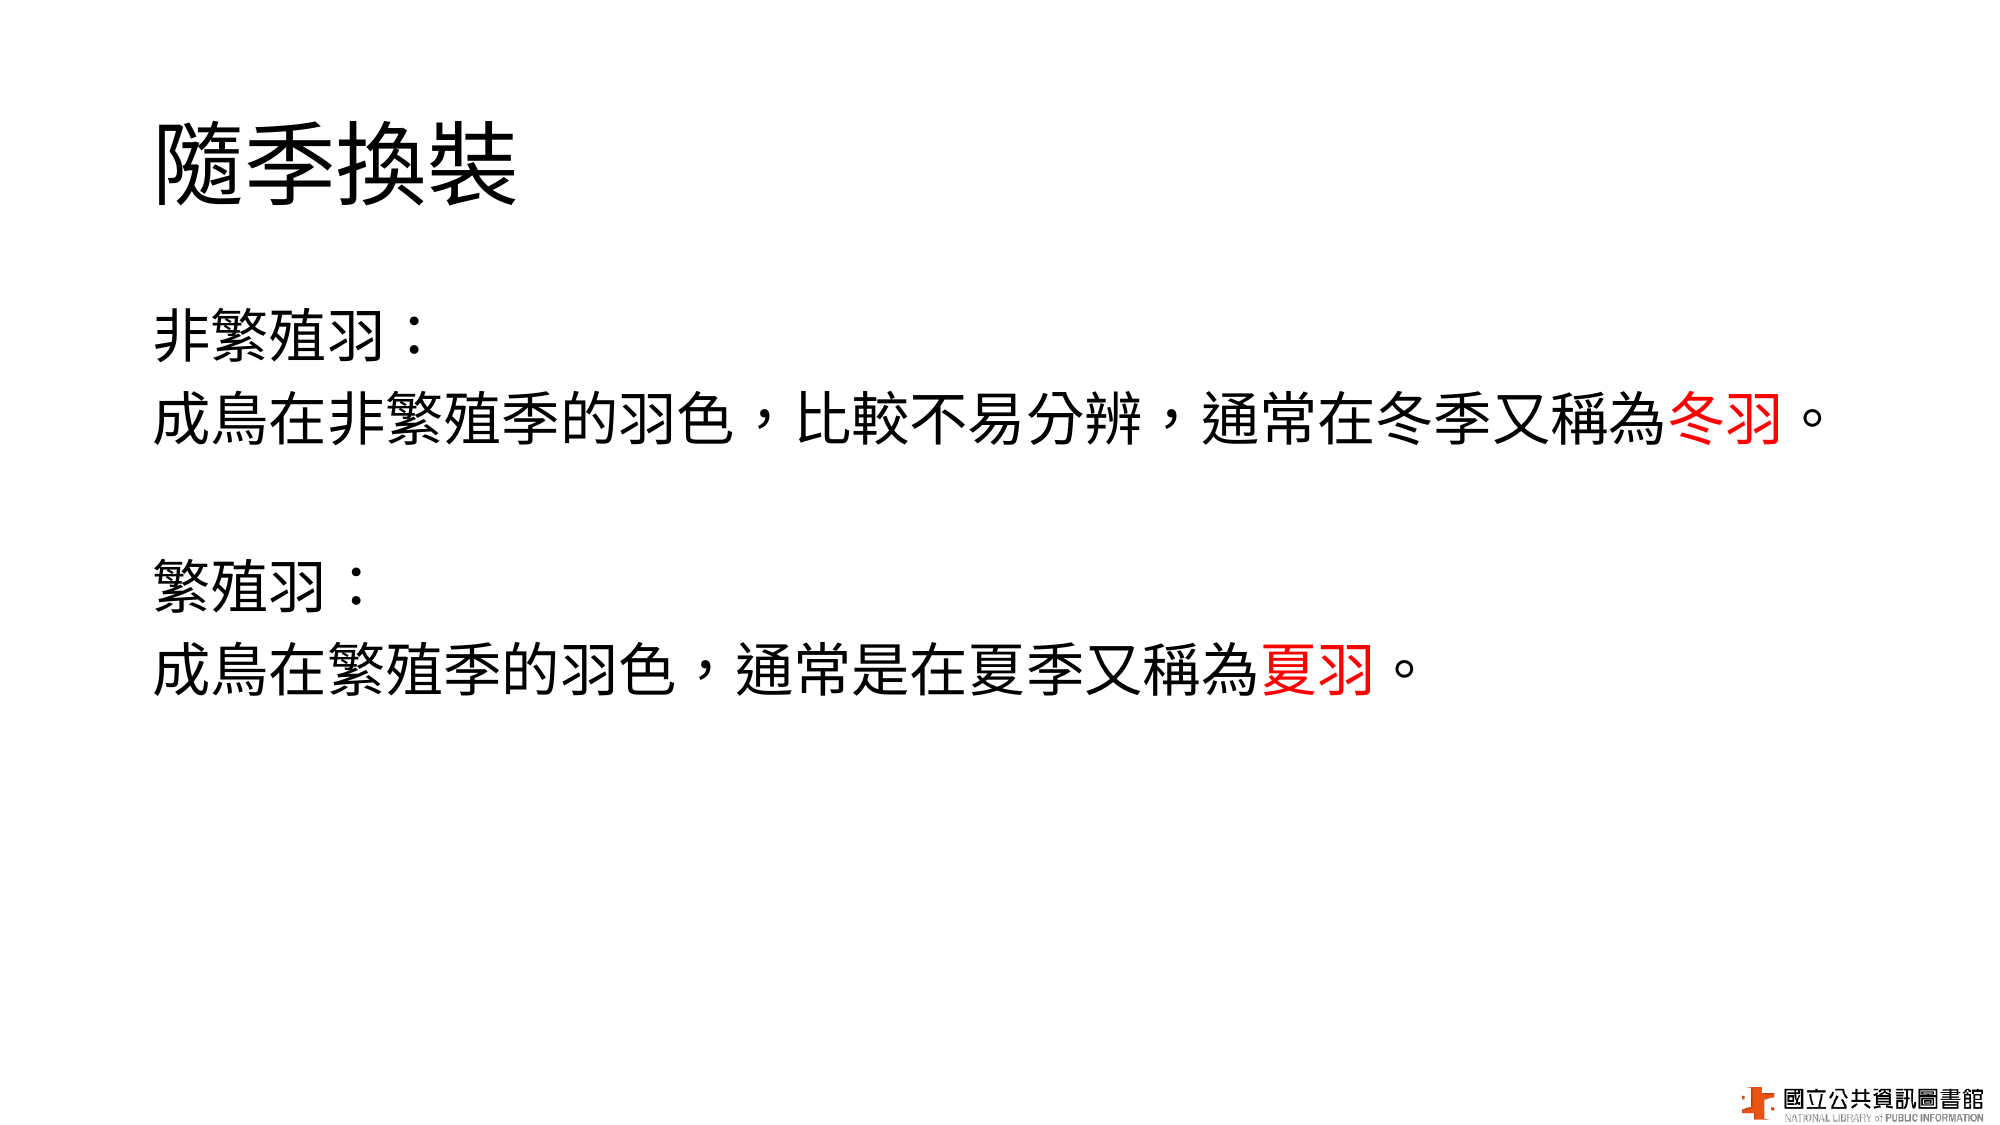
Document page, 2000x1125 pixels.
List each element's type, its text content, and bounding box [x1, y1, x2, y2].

title 隨季換裝 [137, 59, 1863, 278]
list 非繁殖羽： 成鳥在非繁殖季的羽色，比較不易分辨，通常在冬季又稱為冬羽。 繁殖羽： 成鳥在繁殖季的羽色，通常是在夏季又稱為夏羽。 [137, 299, 1863, 1014]
